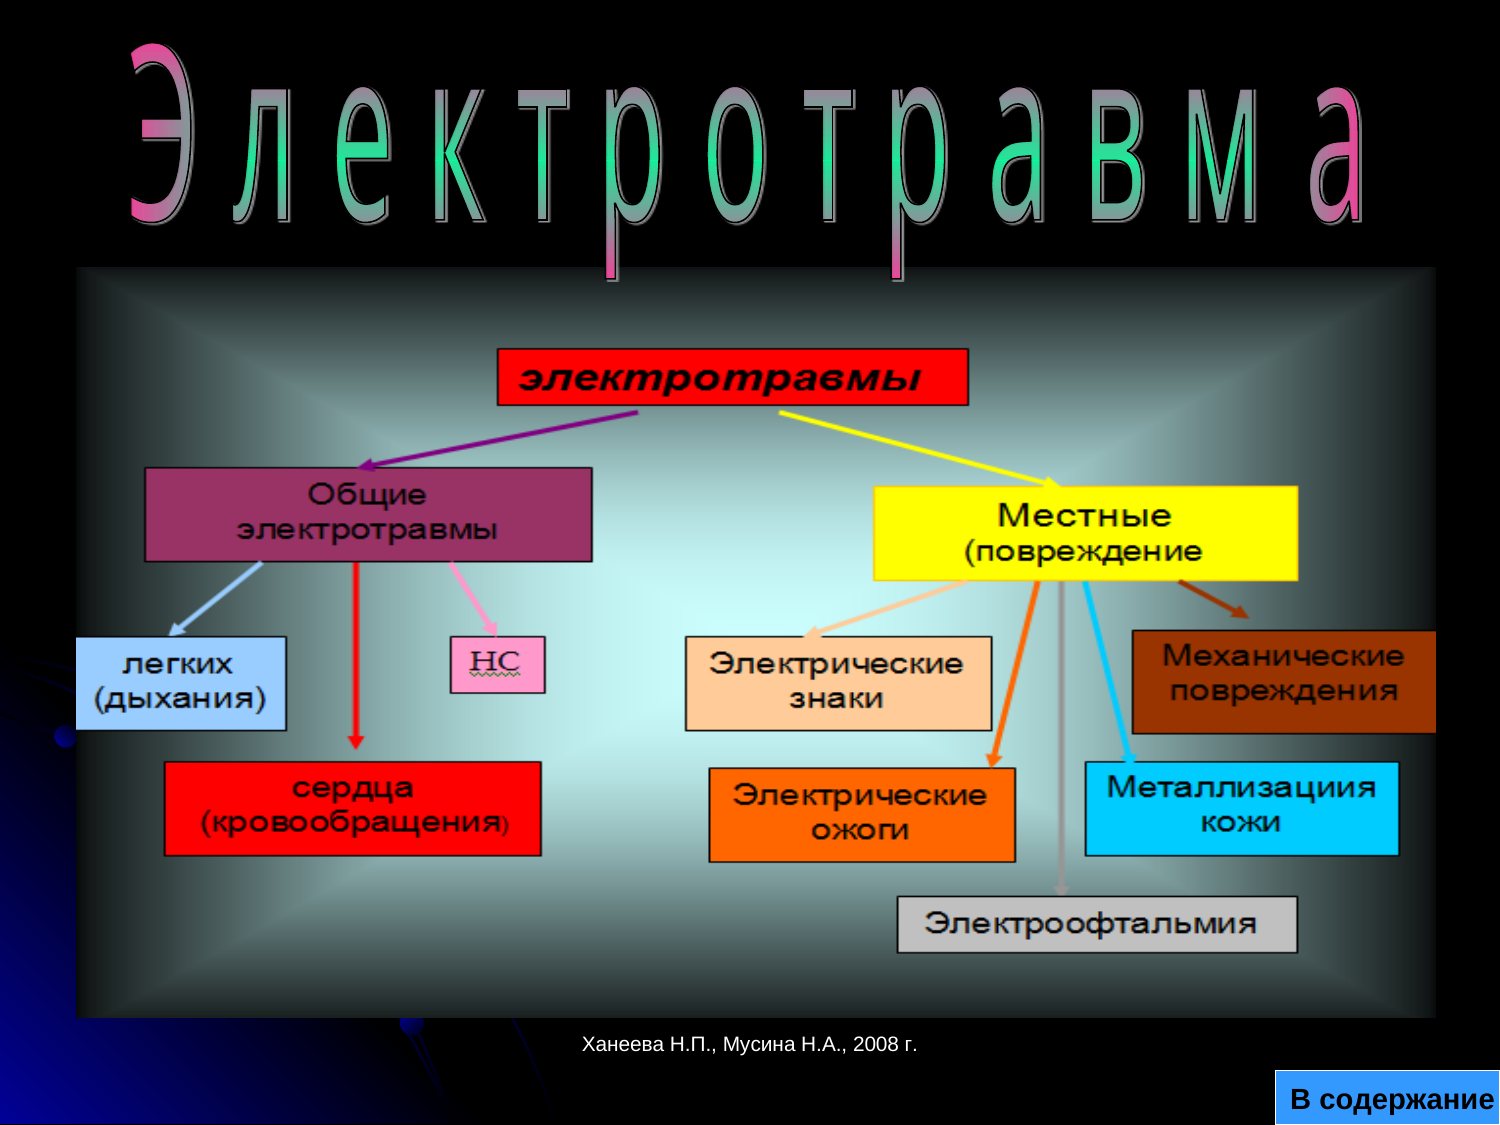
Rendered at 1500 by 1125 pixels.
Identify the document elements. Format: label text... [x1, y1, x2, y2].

text_box Электротравма [891, 86, 945, 279]
text_box Электротравма [991, 86, 1041, 223]
text_box Электротравма [335, 86, 388, 223]
text_box Электротравма [1090, 88, 1142, 220]
text_box Электротравма [517, 88, 567, 221]
text_box Электротравма [803, 88, 853, 221]
text_box Электротравма [129, 42, 191, 223]
text_box Электротравма [232, 88, 288, 222]
text_box В содержание [1275, 1070, 1500, 1125]
picture [76, 267, 1436, 1018]
text_box Электротравма [706, 86, 763, 223]
text_box Электротравма [434, 88, 484, 220]
text_box Электротравма [1309, 86, 1359, 223]
text_box Электротравма [605, 86, 660, 279]
text_box Электротравма [1187, 88, 1253, 220]
